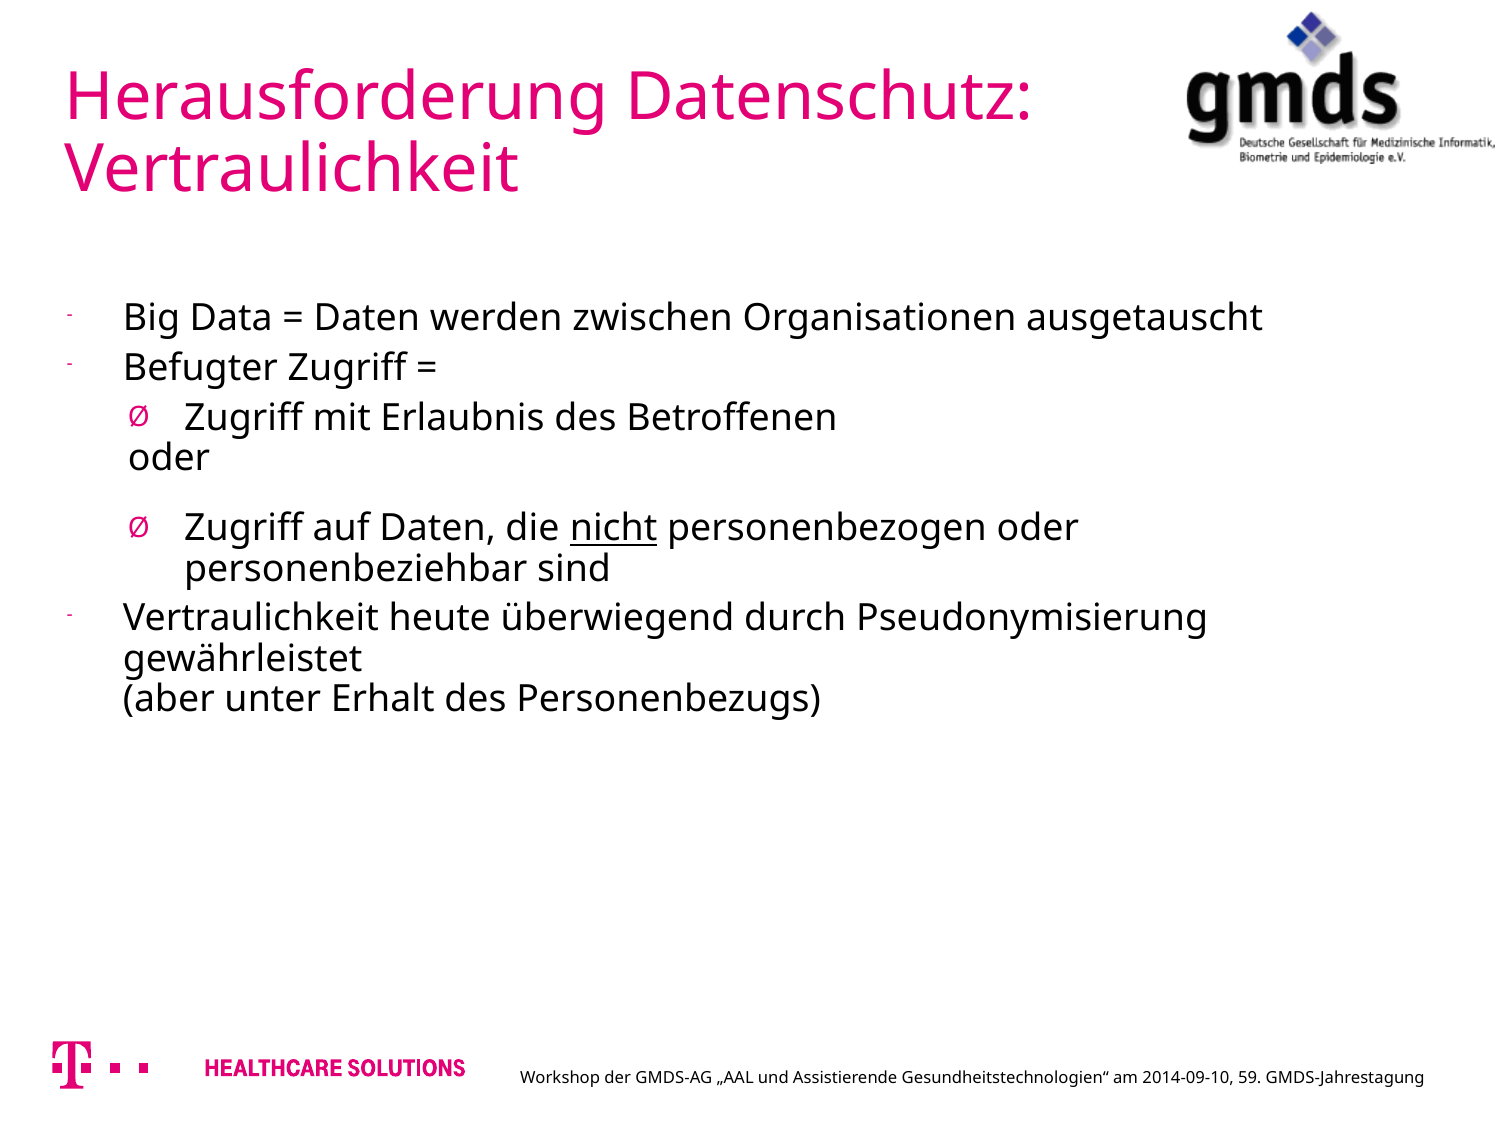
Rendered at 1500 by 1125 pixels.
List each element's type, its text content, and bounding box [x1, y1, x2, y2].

text_box Workshop der GMDS-AG „AAL und Assistierende Gesundheitstechnologien“ am 2014-09-10, 59. GMDS-Jahrestagung [520, 1049, 1479, 1087]
picture [1181, 8, 1495, 164]
title Herausforderung Datenschutz: Vertraulichkeit [50, 54, 1179, 185]
list Big Data = Daten werden zwischen Organisationen ausgetauscht Befugter Zugriff = Zugriff mit Erlaubnis des Betroffenen oder Zugriff auf Daten, die nicht personenbezogen oder personenbeziehbar sind Vertraulichkeit heute überwiegend durch Pseudonymisierung gewährleistet (aber unter Erhalt des Personenbezugs) [51, 290, 1447, 994]
